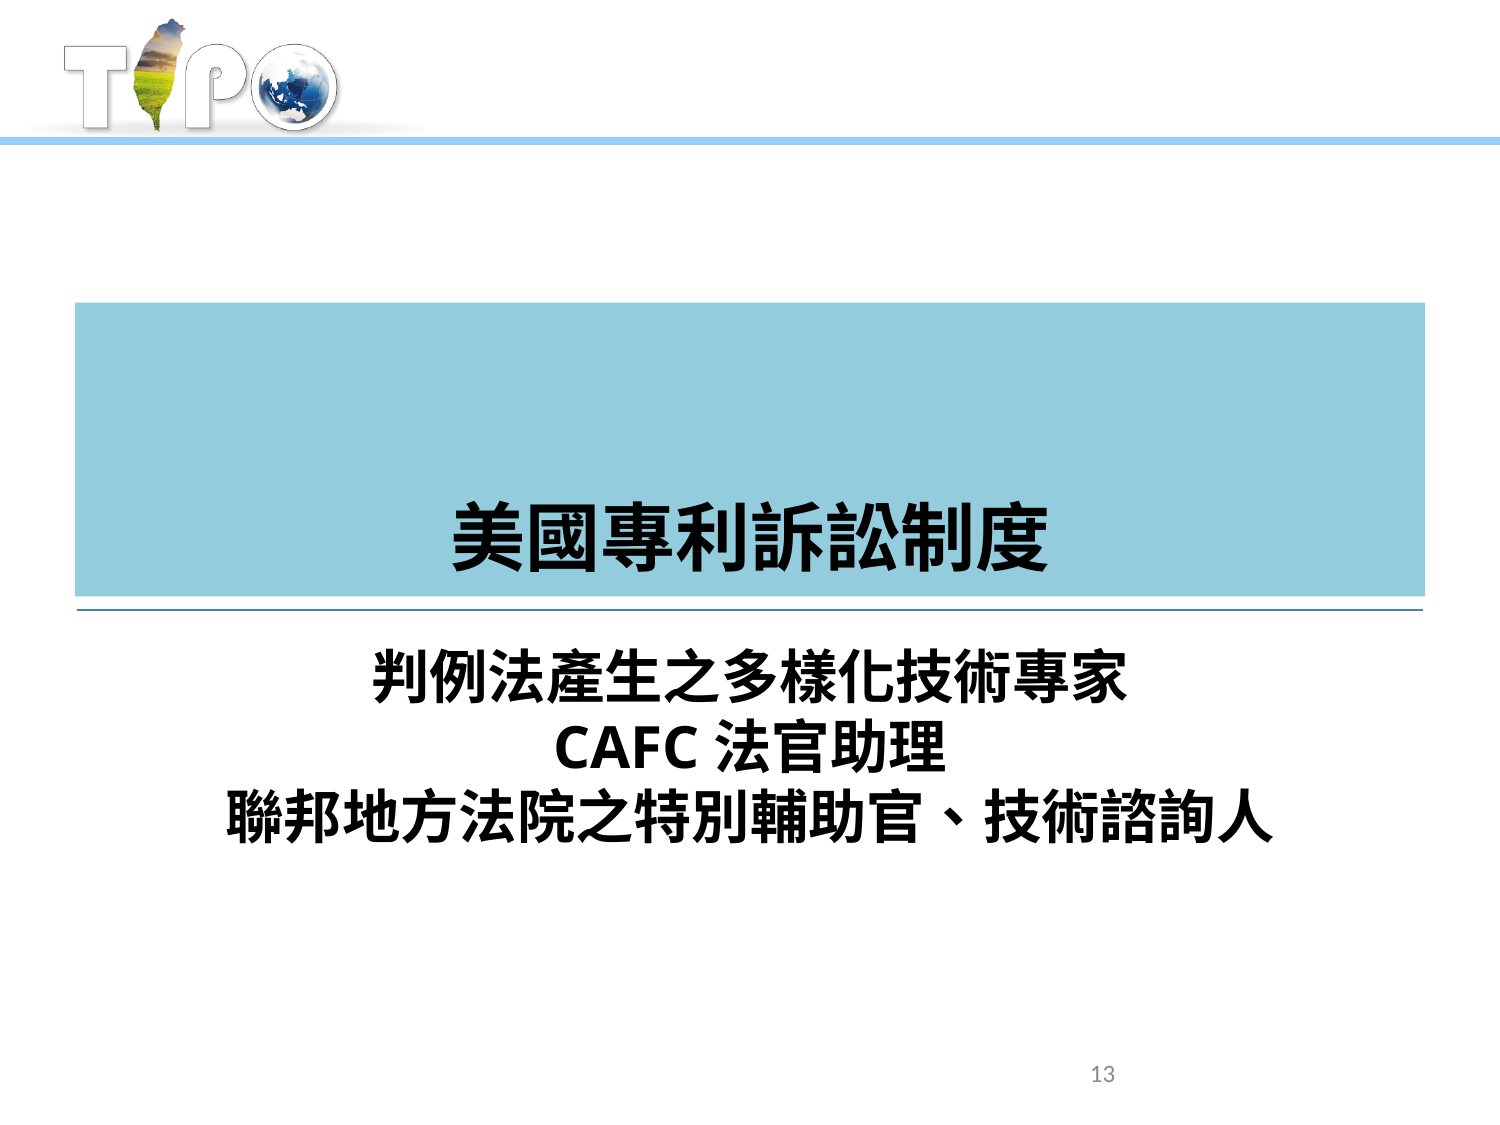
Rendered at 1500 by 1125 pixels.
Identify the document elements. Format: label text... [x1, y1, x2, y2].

text_box 12 [1074, 1042, 1426, 1103]
text_box 判例法產生之多樣化技術專家 CAFC法官助理 聯邦地方法院之特別輔助官、技術諮詢人 [76, 632, 1424, 860]
title 美國專利訴訟制度 [75, 302, 1426, 597]
